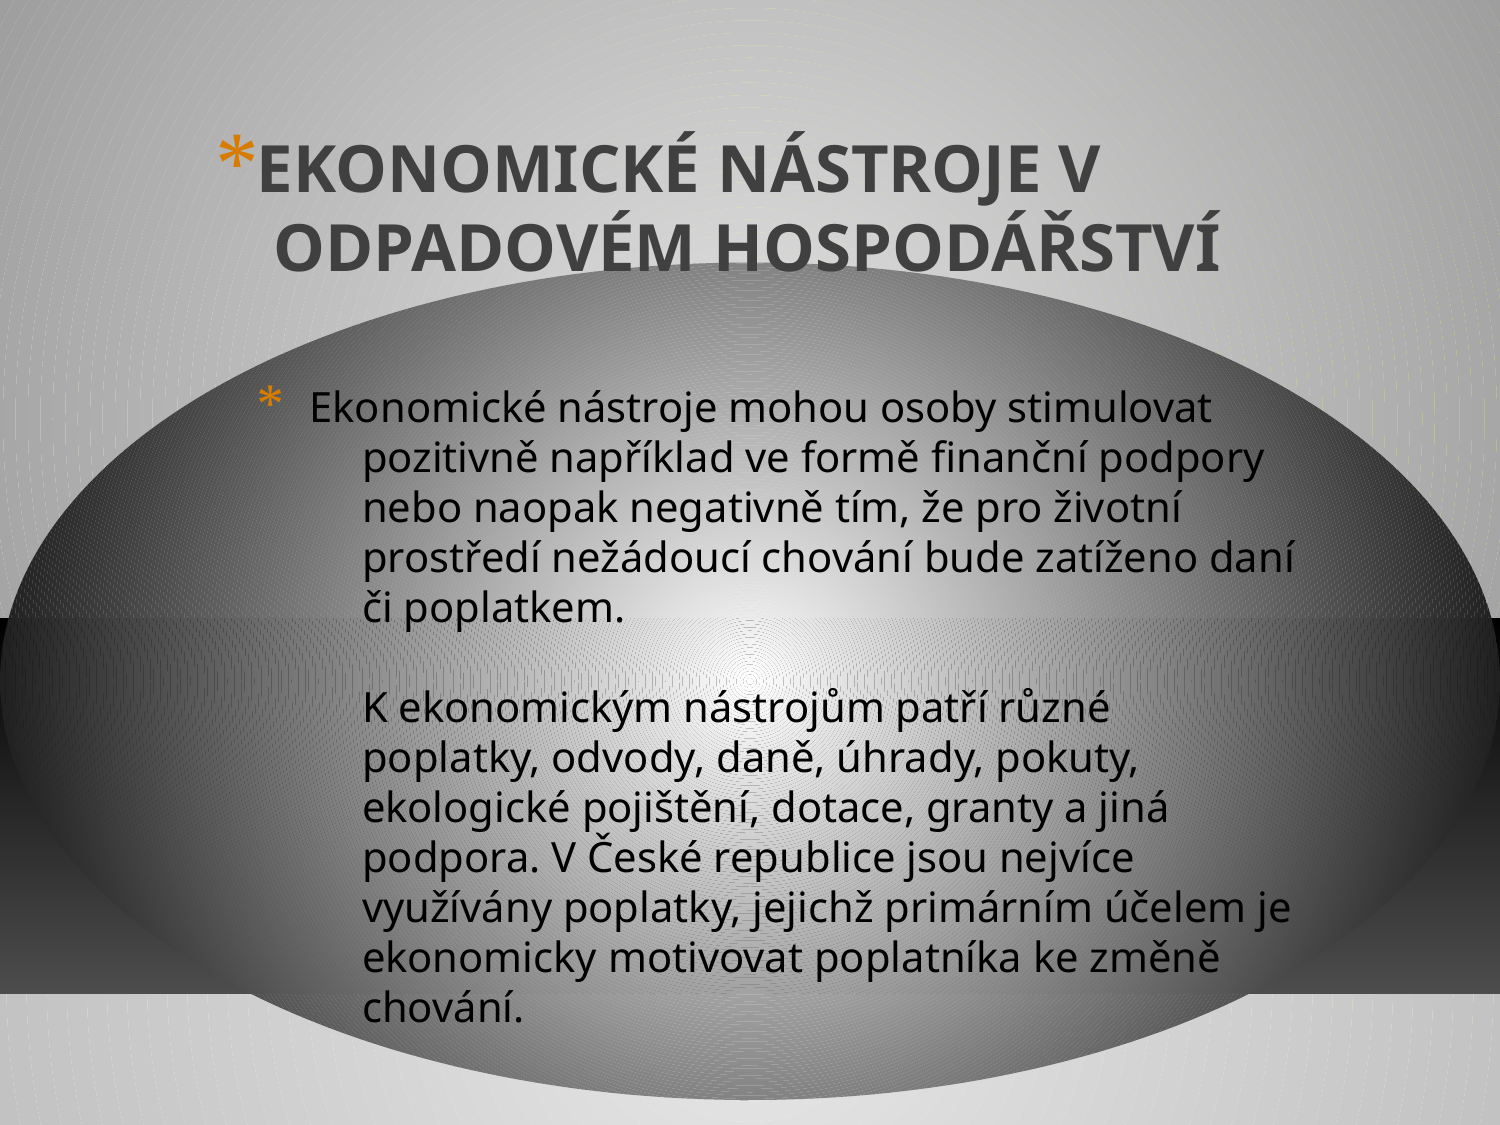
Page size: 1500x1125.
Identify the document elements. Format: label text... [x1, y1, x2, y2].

list EKONOMICKÉ NÁSTROJE V ODPADOVÉM HOSPODÁŘSTVÍ [187, 120, 1238, 362]
title Ekonomické nástroje mohou osoby stimulovat pozitivně například ve formě finanční podpory nebo naopak negativně tím, že pro životní prostředí nežádoucí chování bude zatíženo daní či poplatkem. K ekonomickým nástrojům patří různé poplatky, odvody, daně, úhrady, pokuty, ekologické pojištění, dotace, granty a jiná podpora. V České republice jsou nejvíce využívány poplatky, jejichž primárním účelem je ekonomicky motivovat poplatníka ke změně chování. [242, 373, 1311, 941]
